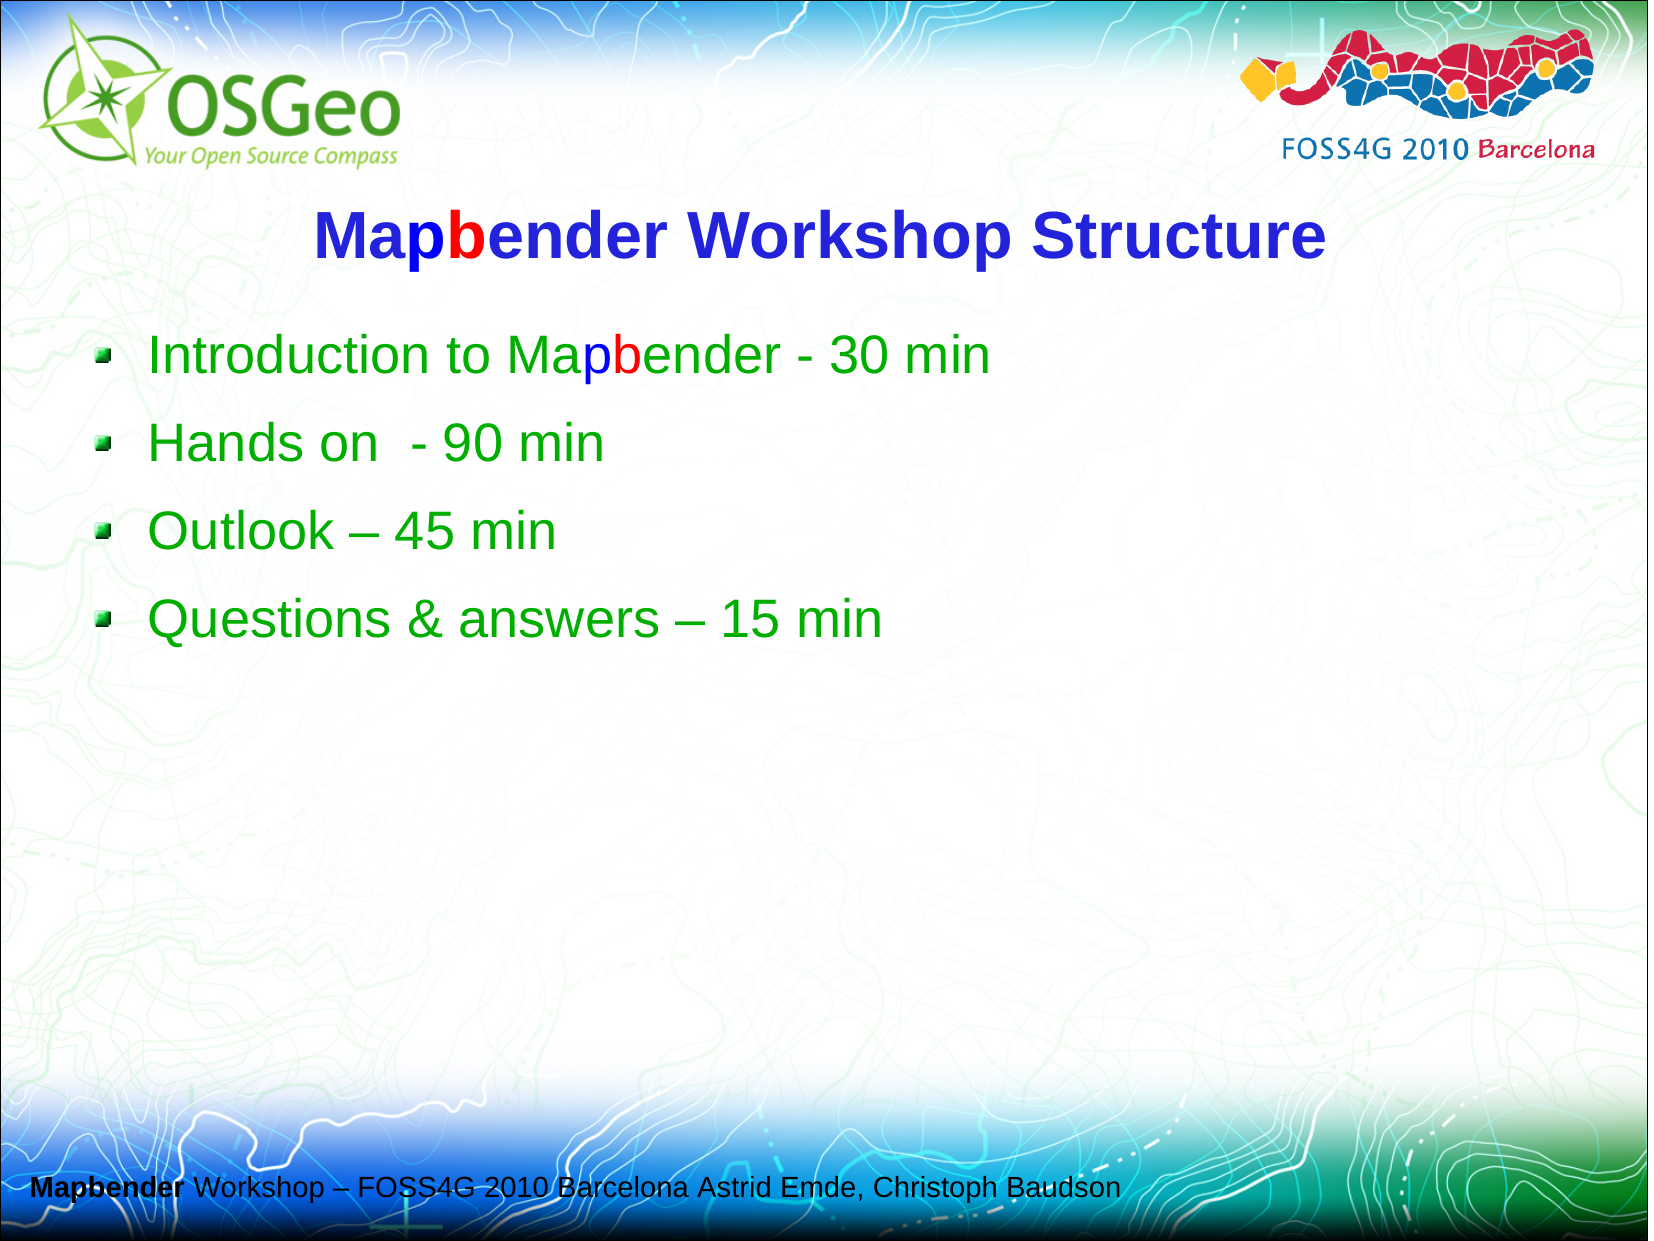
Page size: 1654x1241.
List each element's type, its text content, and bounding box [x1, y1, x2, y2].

picture [1, 1, 1647, 1240]
title Mapbender Workshop Structure [76, 147, 1565, 323]
list Introduction to Mapbender - 30 min Hands on - 90 min Outlook – 45 min Questions & answers – 15 min [76, 324, 1565, 1144]
